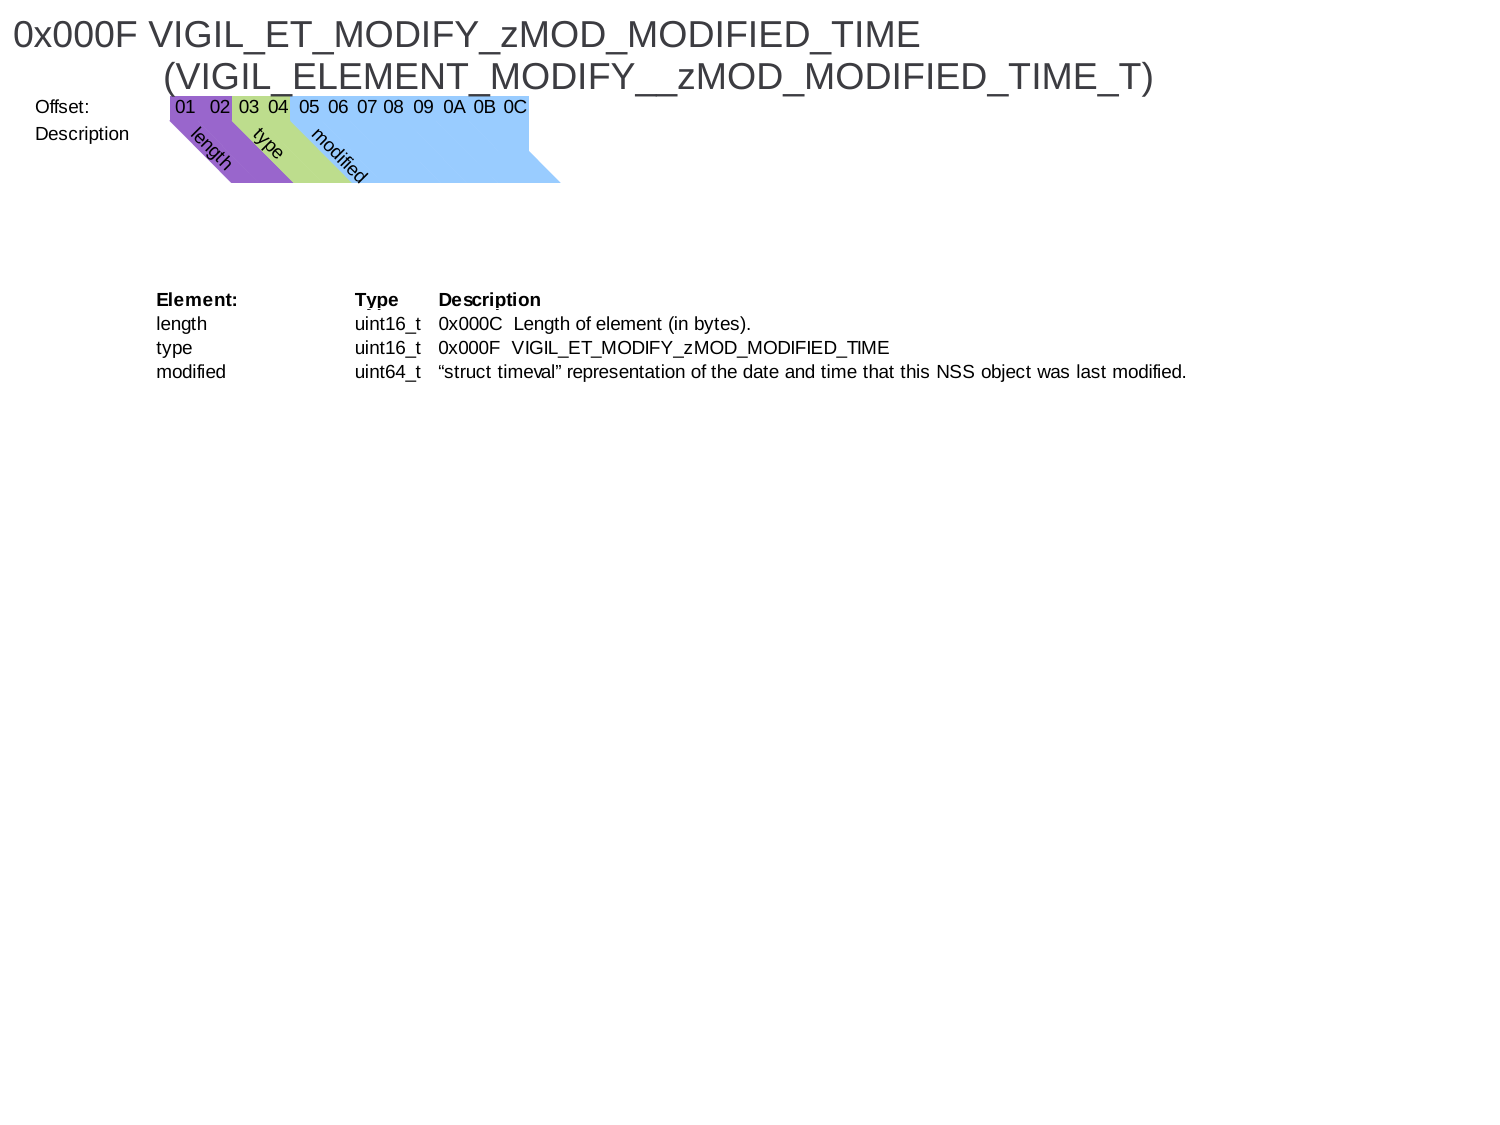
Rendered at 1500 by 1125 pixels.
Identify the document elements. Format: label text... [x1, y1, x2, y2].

chart [154, 289, 1345, 388]
text_box 0x000F VIGIL_ET_MODIFY_zMOD_MODIFIED_TIME (VIGIL_ELEMENT_MODIFY__zMOD_MODIFIED_TIME_T) [13, 13, 1440, 98]
chart [33, 98, 1032, 283]
